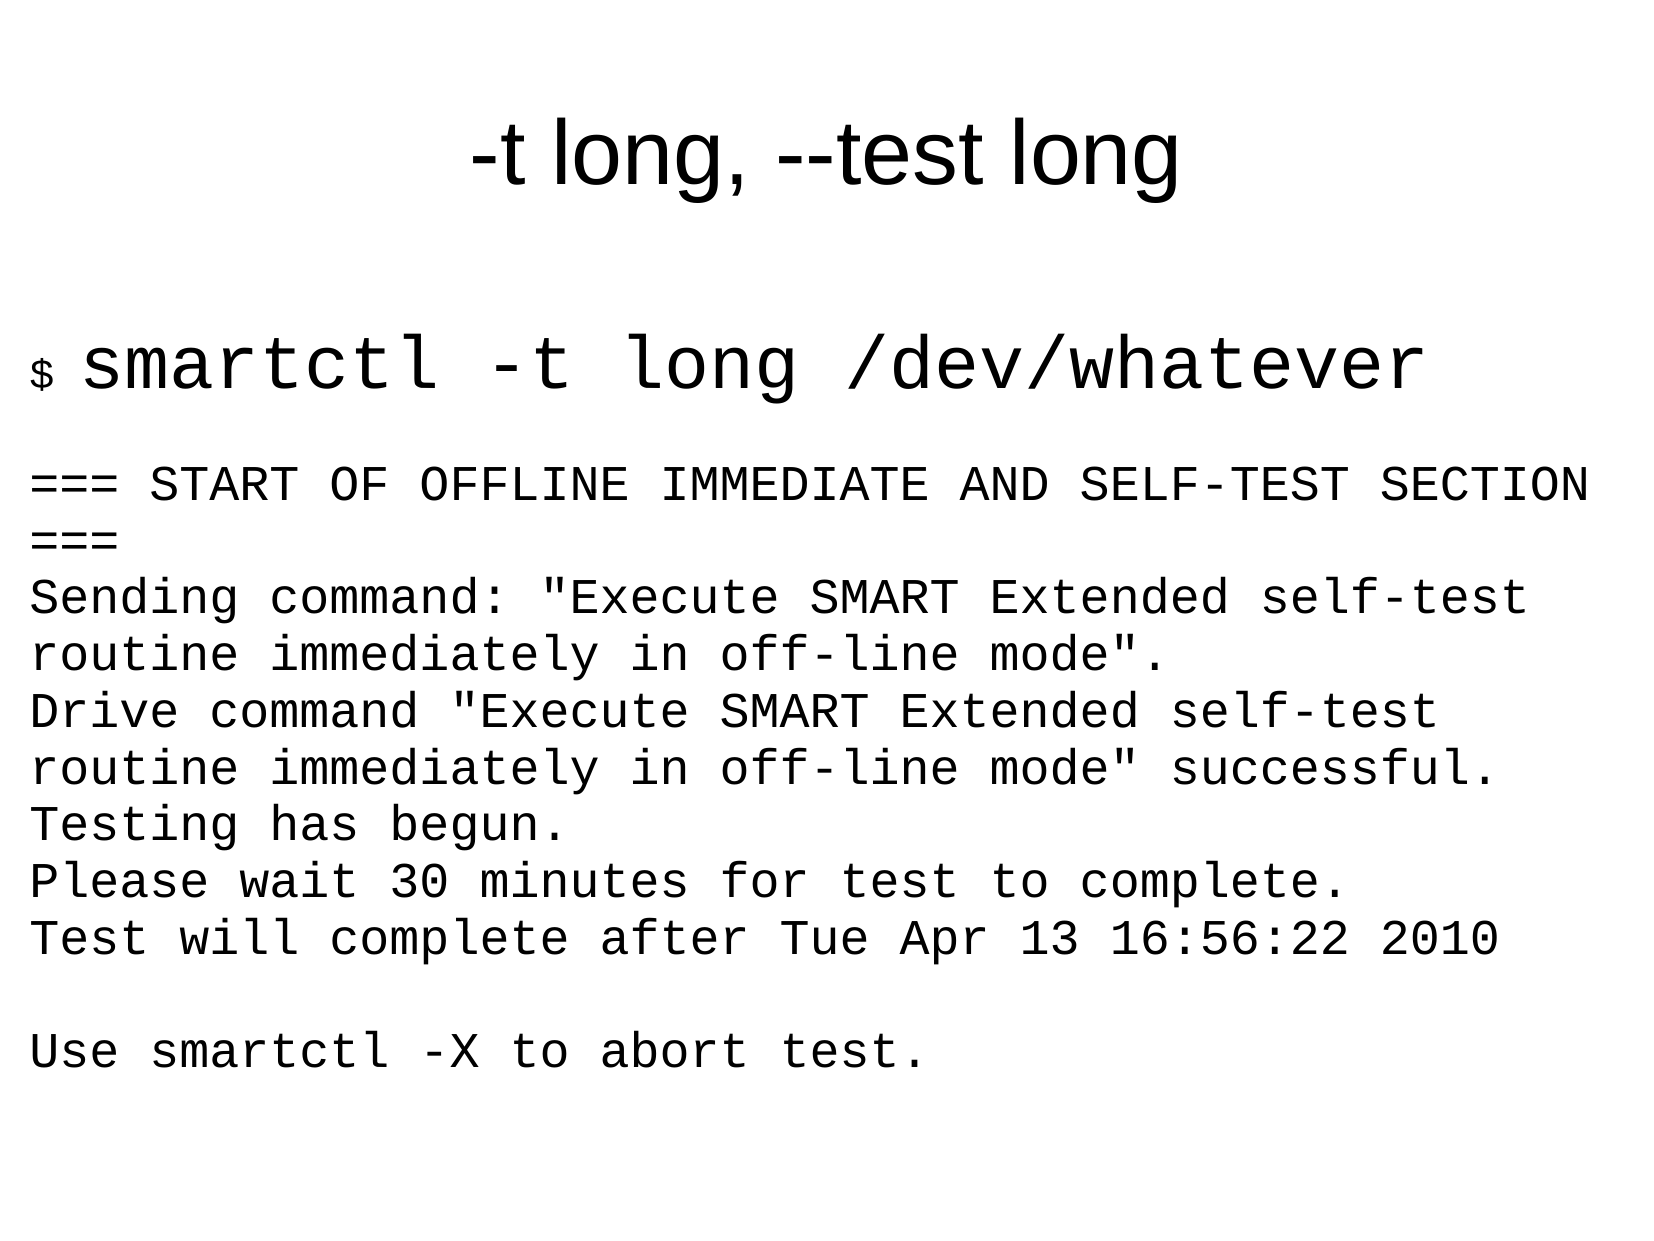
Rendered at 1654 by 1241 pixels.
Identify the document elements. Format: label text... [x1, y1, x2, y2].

subtitle $ smartctl -t long /dev/whatever === START OF OFFLINE IMMEDIATE AND SELF-TEST SECTION === Sending command: "Execute SMART Extended self-test routine immediately in off-line mode". Drive command "Execute SMART Extended self-test routine immediately in off-line mode" successful. Testing has begun. Please wait 30 minutes for test to complete. Test will complete after Tue Apr 13 16:56:22 2010 Use smartctl -X to abort test. [29, 265, 1654, 1201]
title -t long, --test long [82, 49, 1571, 257]
